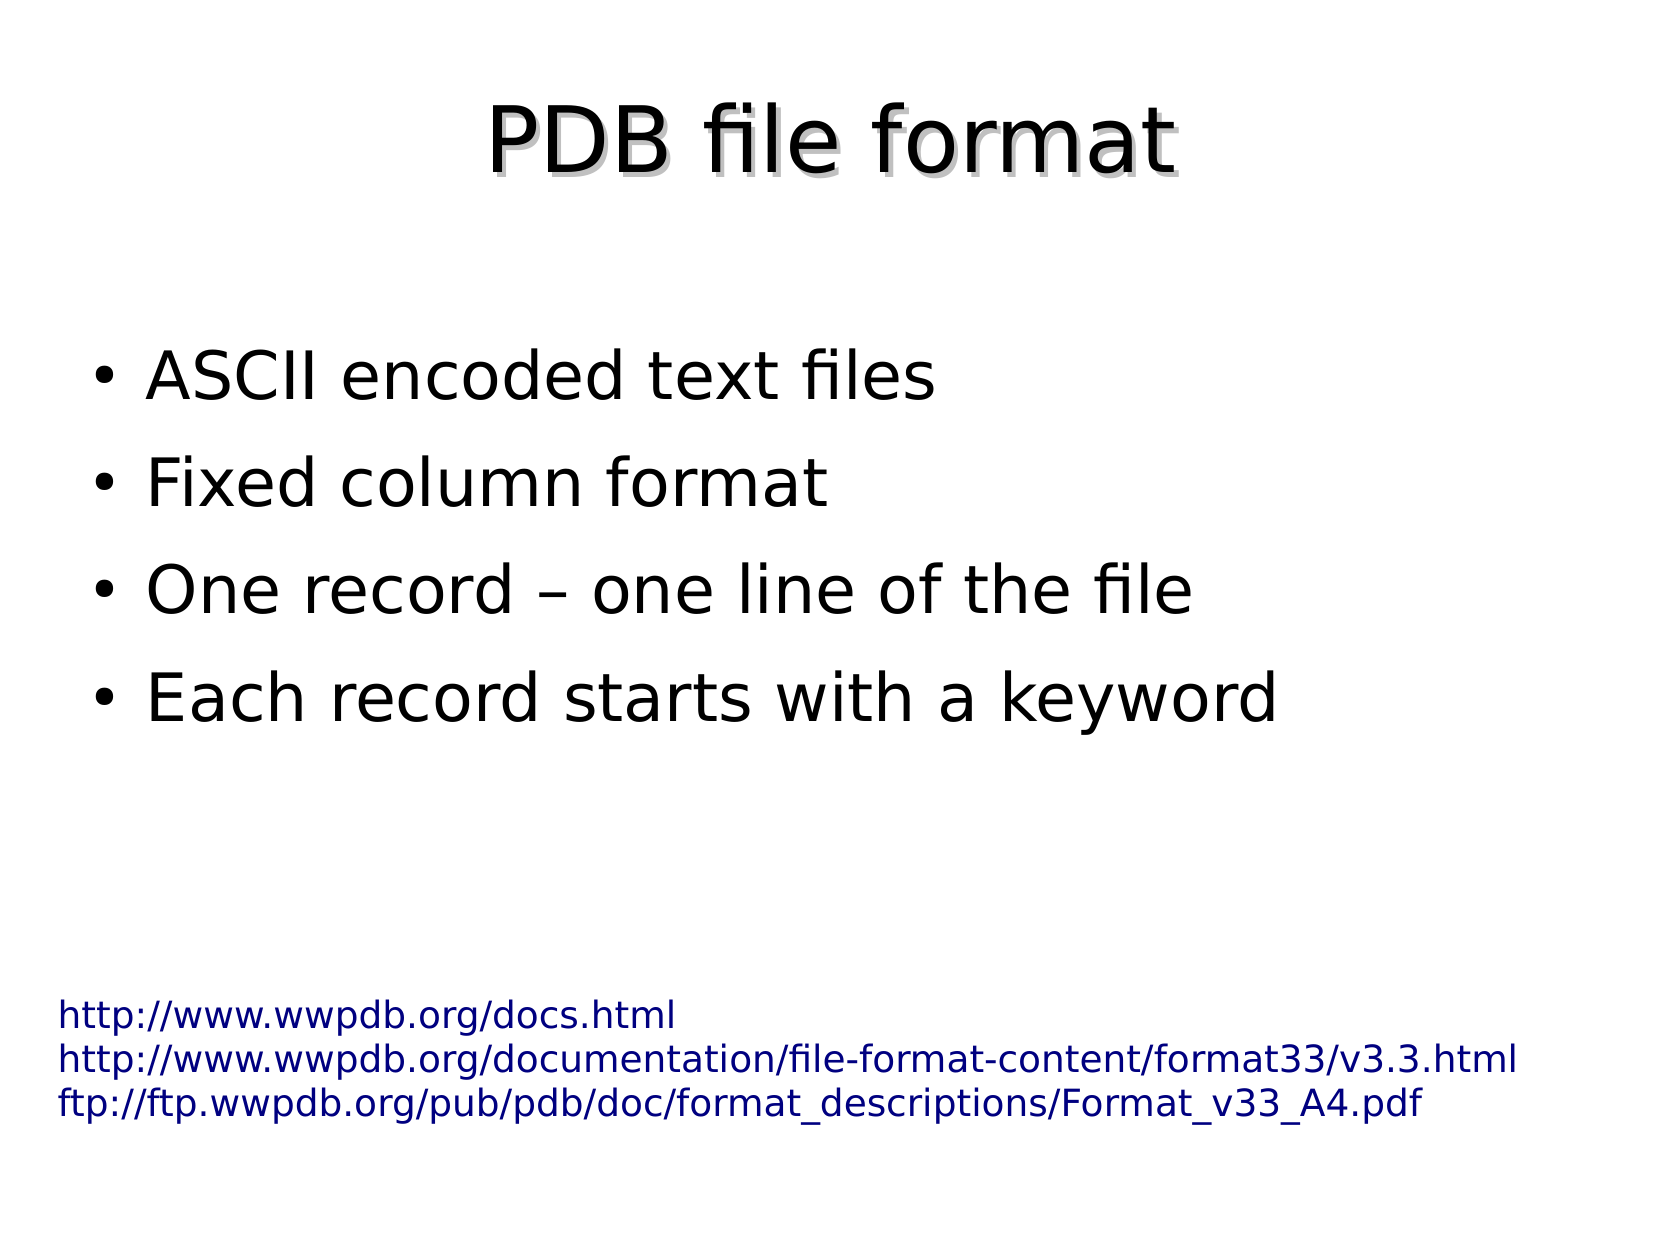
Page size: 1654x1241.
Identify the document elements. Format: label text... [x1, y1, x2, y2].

title PDB file format [86, 37, 1576, 245]
text_box http://www.wwpdb.org/docs.html http://www.wwpdb.org/documentation/file-format-content/format33/v3.3.html ftp://ftp.wwpdb.org/pub/pdb/doc/format_descriptions/Format_v33_A4.pdf [42, 986, 1573, 1155]
list ASCII encoded text files Fixed column format One record – one line of the file Each record starts with a keyword [75, 337, 1613, 788]
